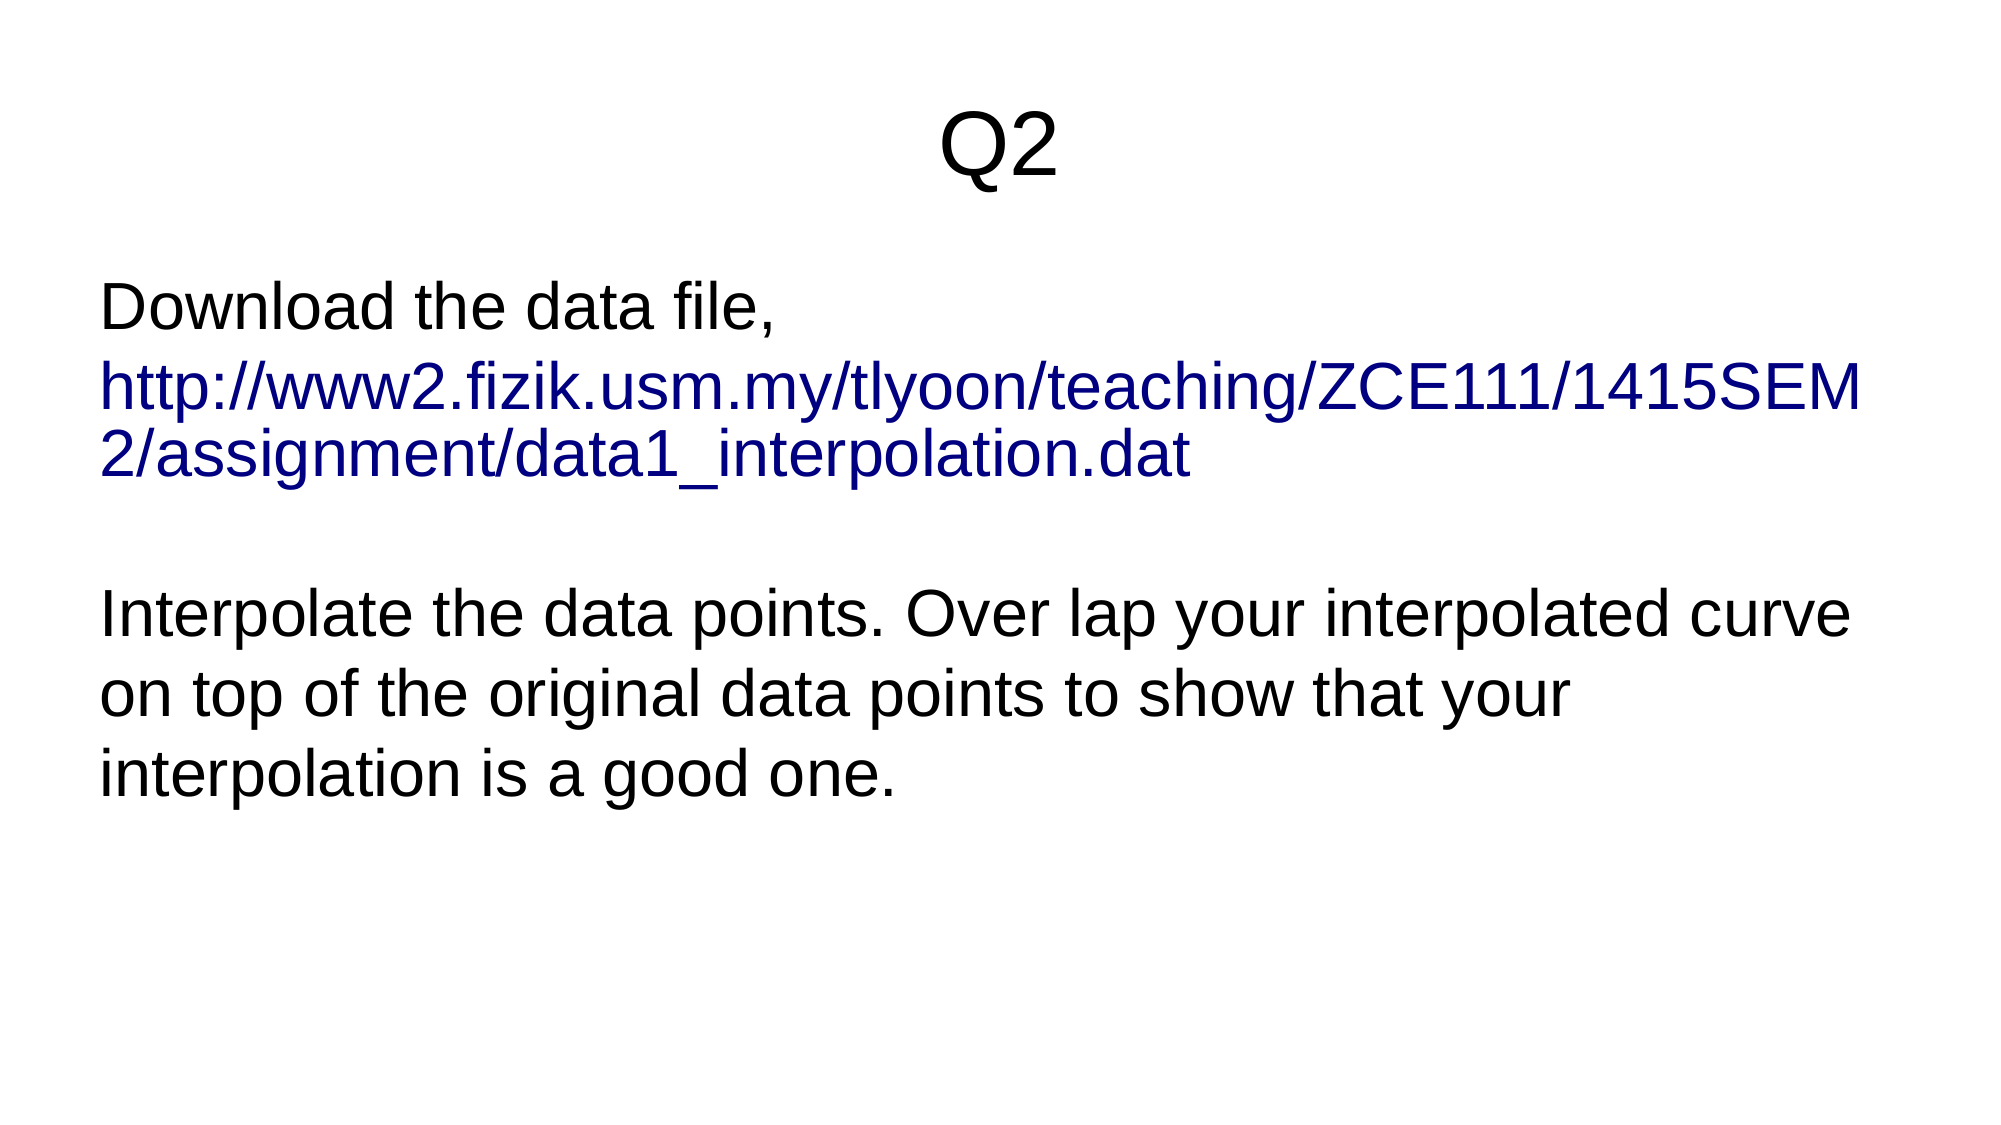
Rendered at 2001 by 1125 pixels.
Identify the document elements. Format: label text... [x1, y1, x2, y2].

text_box Q2 [99, 44, 1900, 233]
text_box Download the data file, http://www2.fizik.usm.my/tlyoon/teaching/ZCE111/1415SEM2/assignment/data1_interpolation.dat Interpolate the data points. Over lap your interpolated curve on top of the original data points to show that your interpolation is a good one. [99, 263, 1900, 916]
